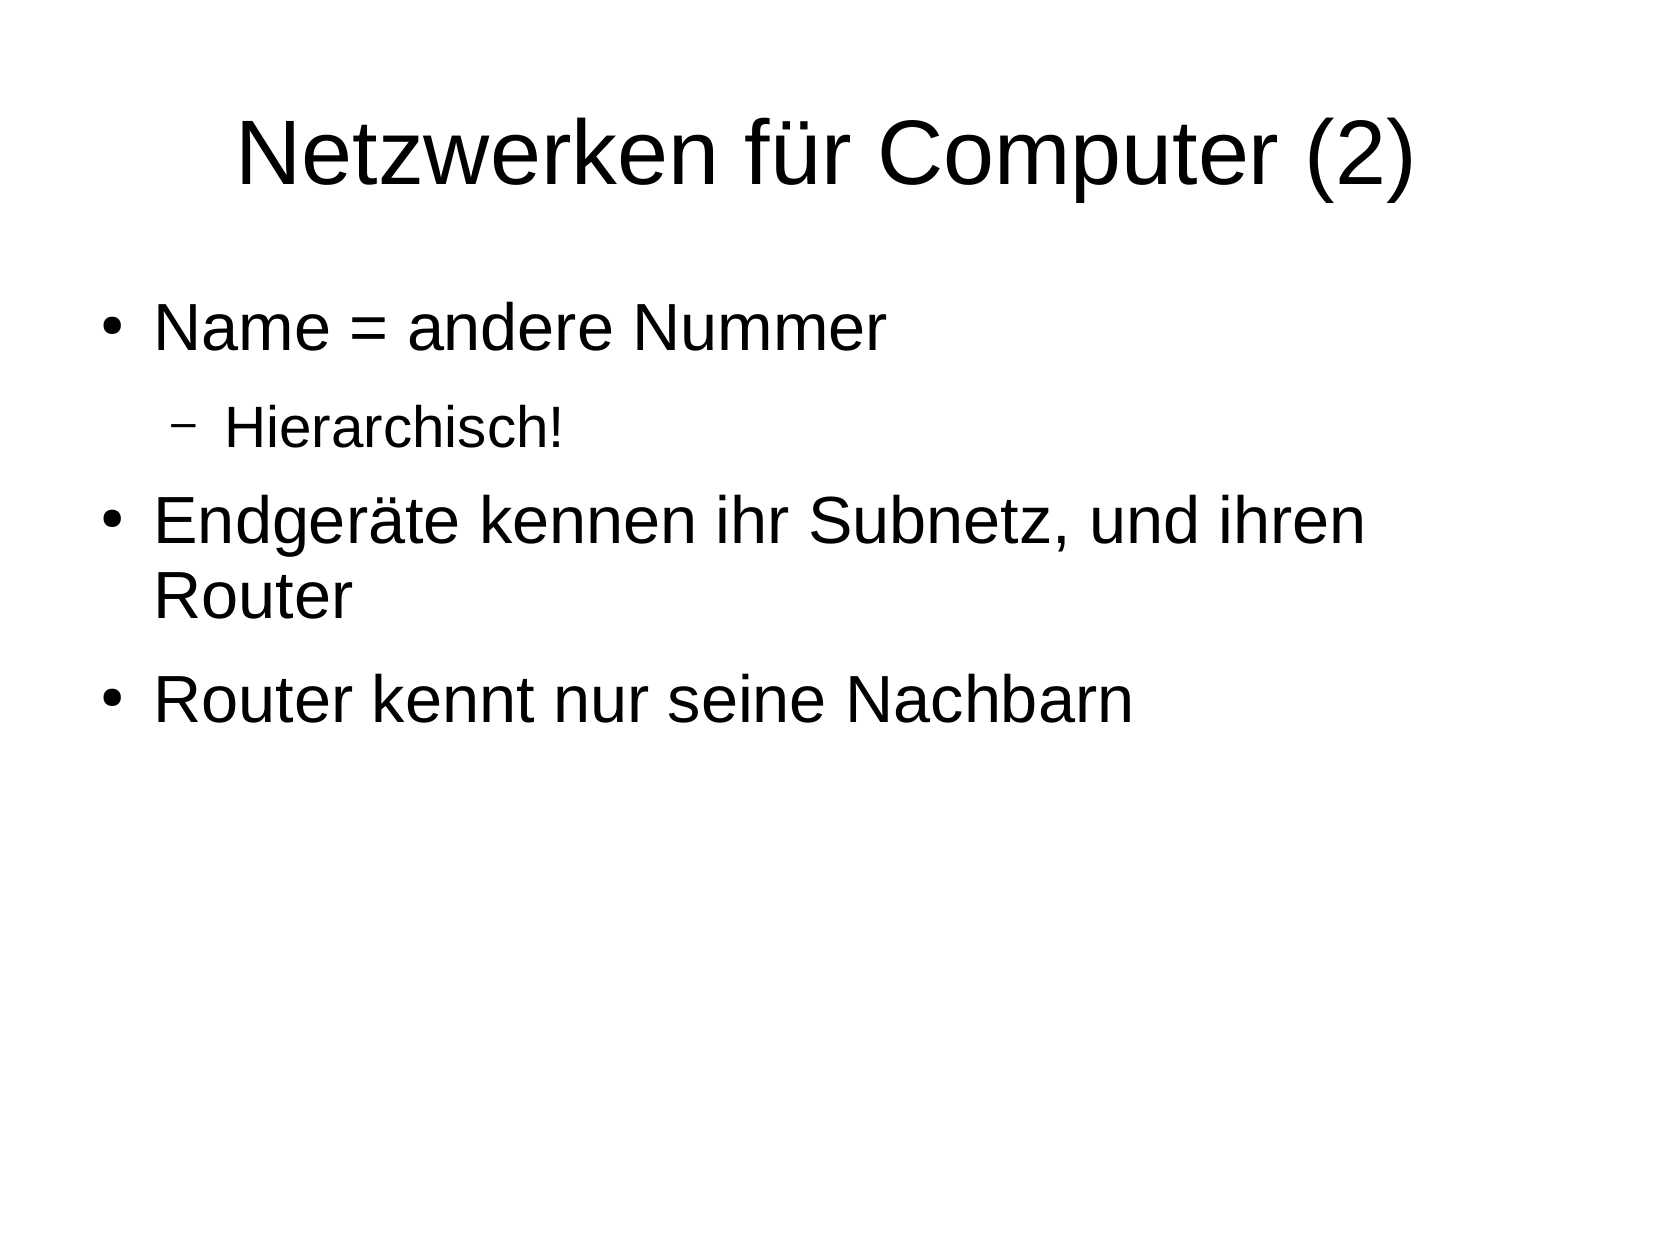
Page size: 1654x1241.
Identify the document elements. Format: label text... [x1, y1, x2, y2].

list Name = andere Nummer Hierarchisch! Endgeräte kennen ihr Subnetz, und ihren Router Router kennt nur seine Nachbarn [82, 290, 1571, 1010]
title Netzwerken für Computer (2) [82, 49, 1571, 257]
